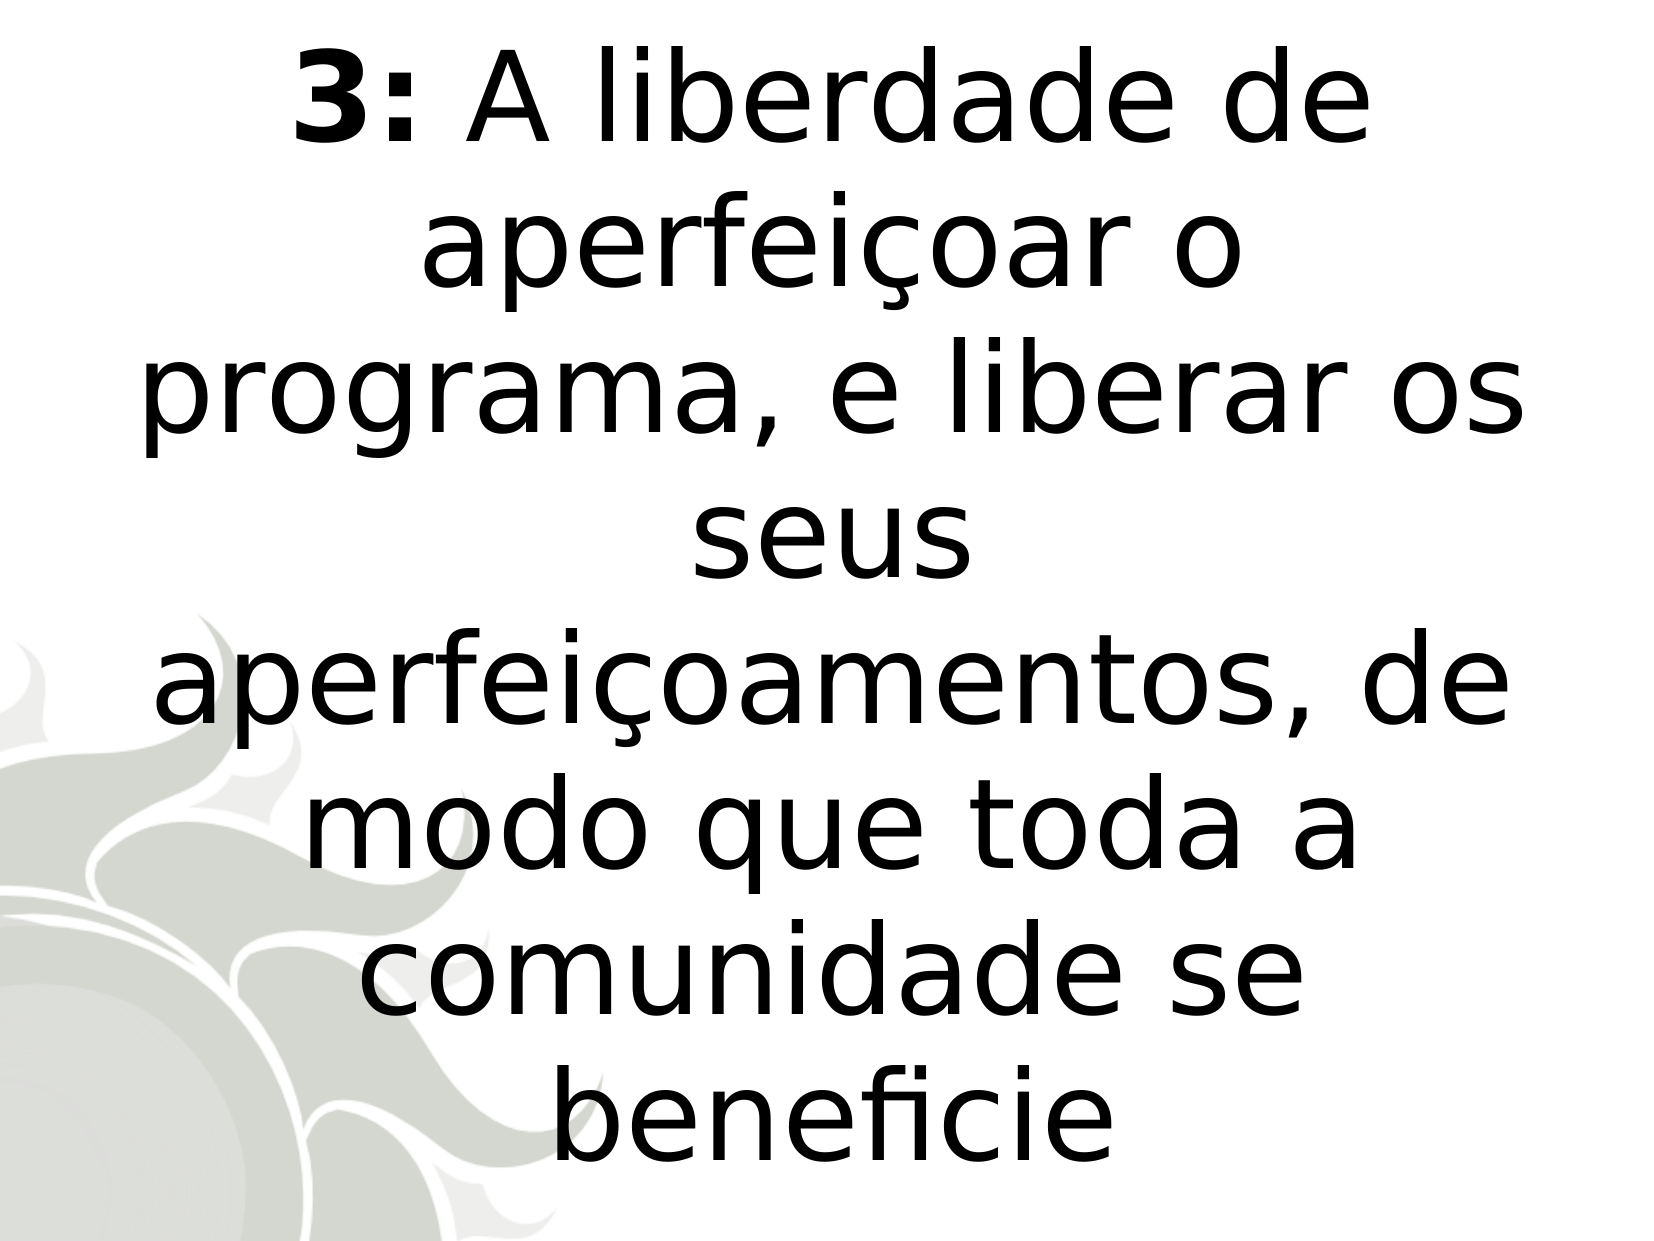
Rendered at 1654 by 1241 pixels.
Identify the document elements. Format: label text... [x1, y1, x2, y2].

title 3: A liberdade de aperfeiçoar o programa, e liberar os seus aperfeiçoamentos, de modo que toda a comunidade se beneficie [88, 25, 1577, 1190]
picture [0, 555, 644, 1241]
